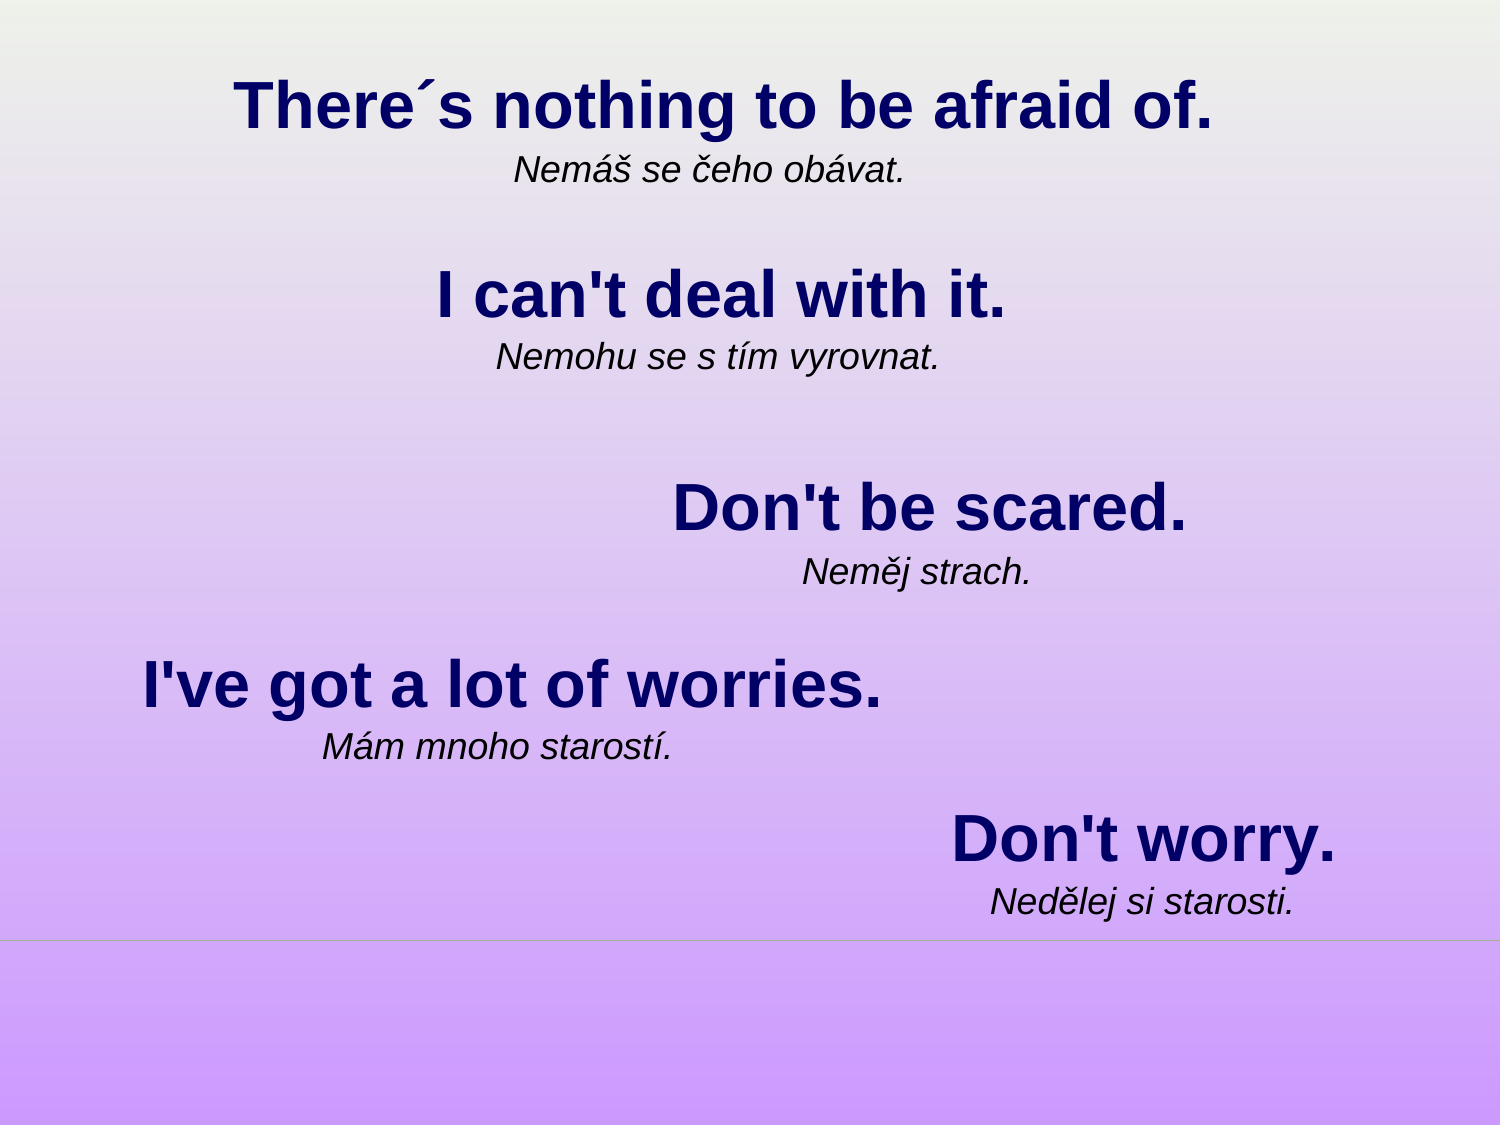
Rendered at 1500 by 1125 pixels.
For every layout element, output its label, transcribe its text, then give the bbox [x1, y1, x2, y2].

text_box There´s nothing to be afraid of. [219, 54, 1231, 151]
text_box Don't worry. [936, 786, 1354, 883]
text_box Neměj strach. [787, 538, 1048, 600]
text_box Mám mnoho starostí. [307, 714, 689, 775]
text_box I can't deal with it. [421, 243, 1023, 339]
text_box Nemáš se čeho obávat. [498, 137, 922, 198]
text_box Nedělej si starosti. [974, 869, 1311, 931]
text_box Nemohu se s tím vyrovnat. [480, 324, 957, 386]
text_box I've got a lot of worries. [127, 633, 899, 729]
text_box Don't be scared. [657, 456, 1204, 552]
